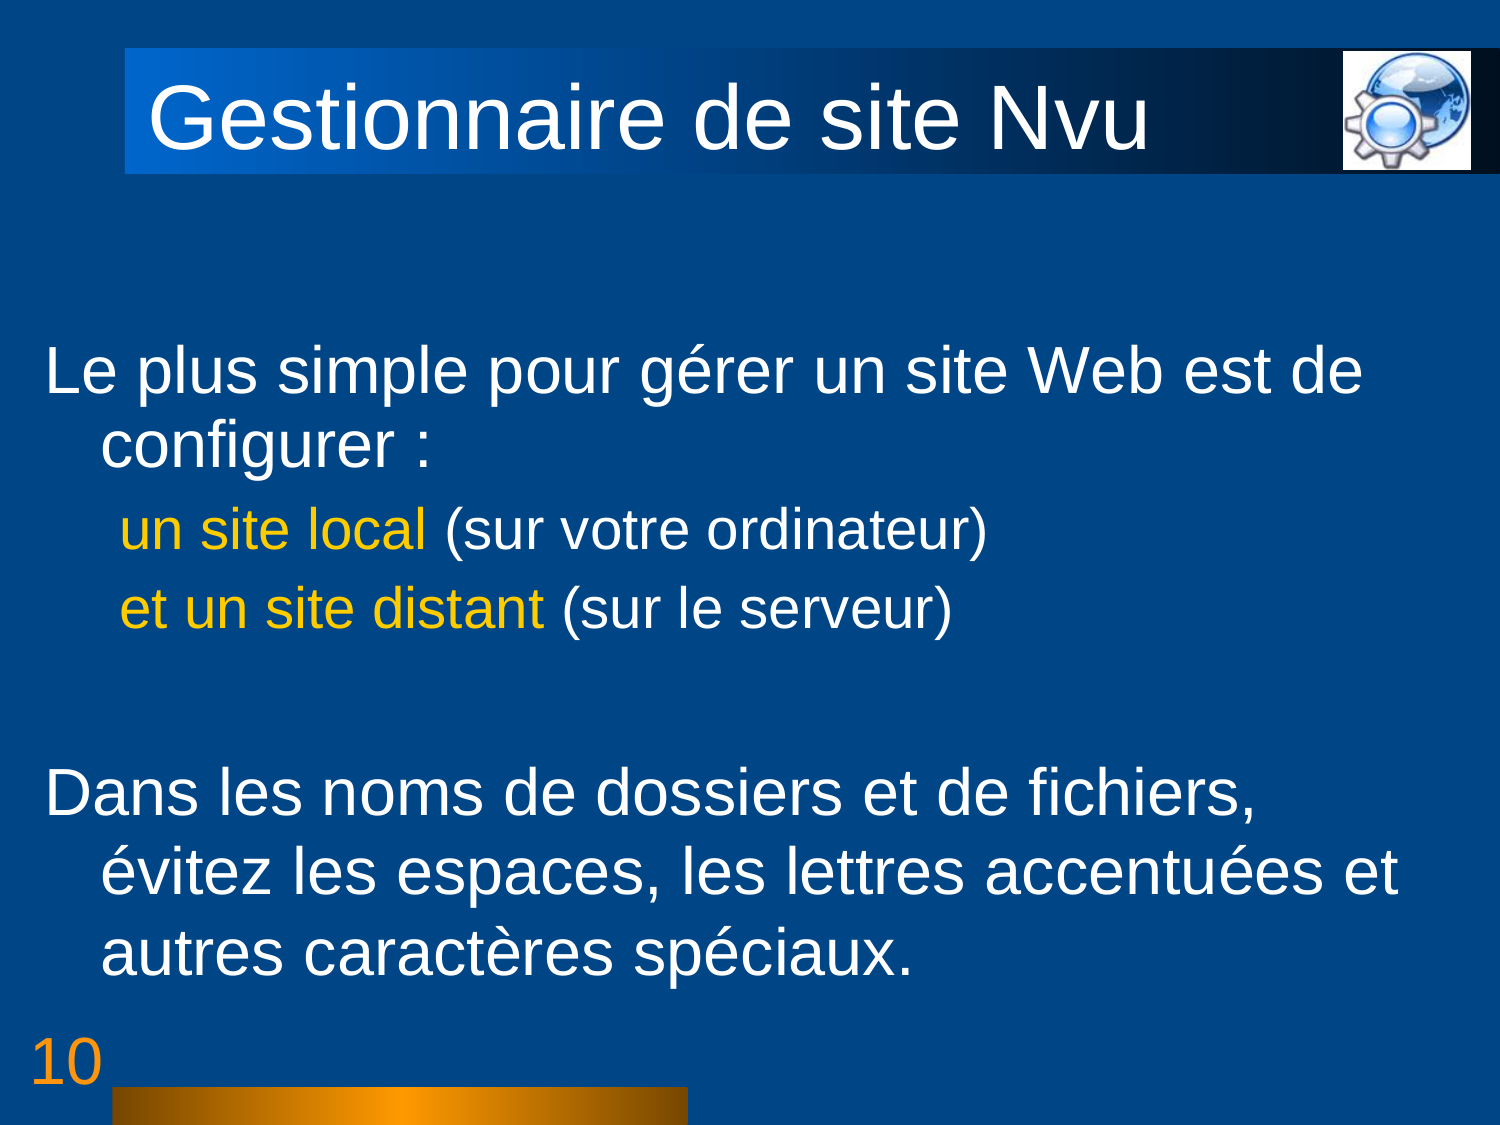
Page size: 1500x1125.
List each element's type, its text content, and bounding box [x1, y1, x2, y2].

title Gestionnaire de site Nvu [132, 24, 1408, 212]
list Le plus simple pour gérer un site Web est de configurer : un site local (sur votre ordinateur) et un site distant (sur le serveur) Dans les noms de dossiers et de fichiers, évitez les espaces, les lettres accentuées et autres caractères spéciaux. [29, 324, 1450, 1038]
picture [1408, 51, 1471, 170]
